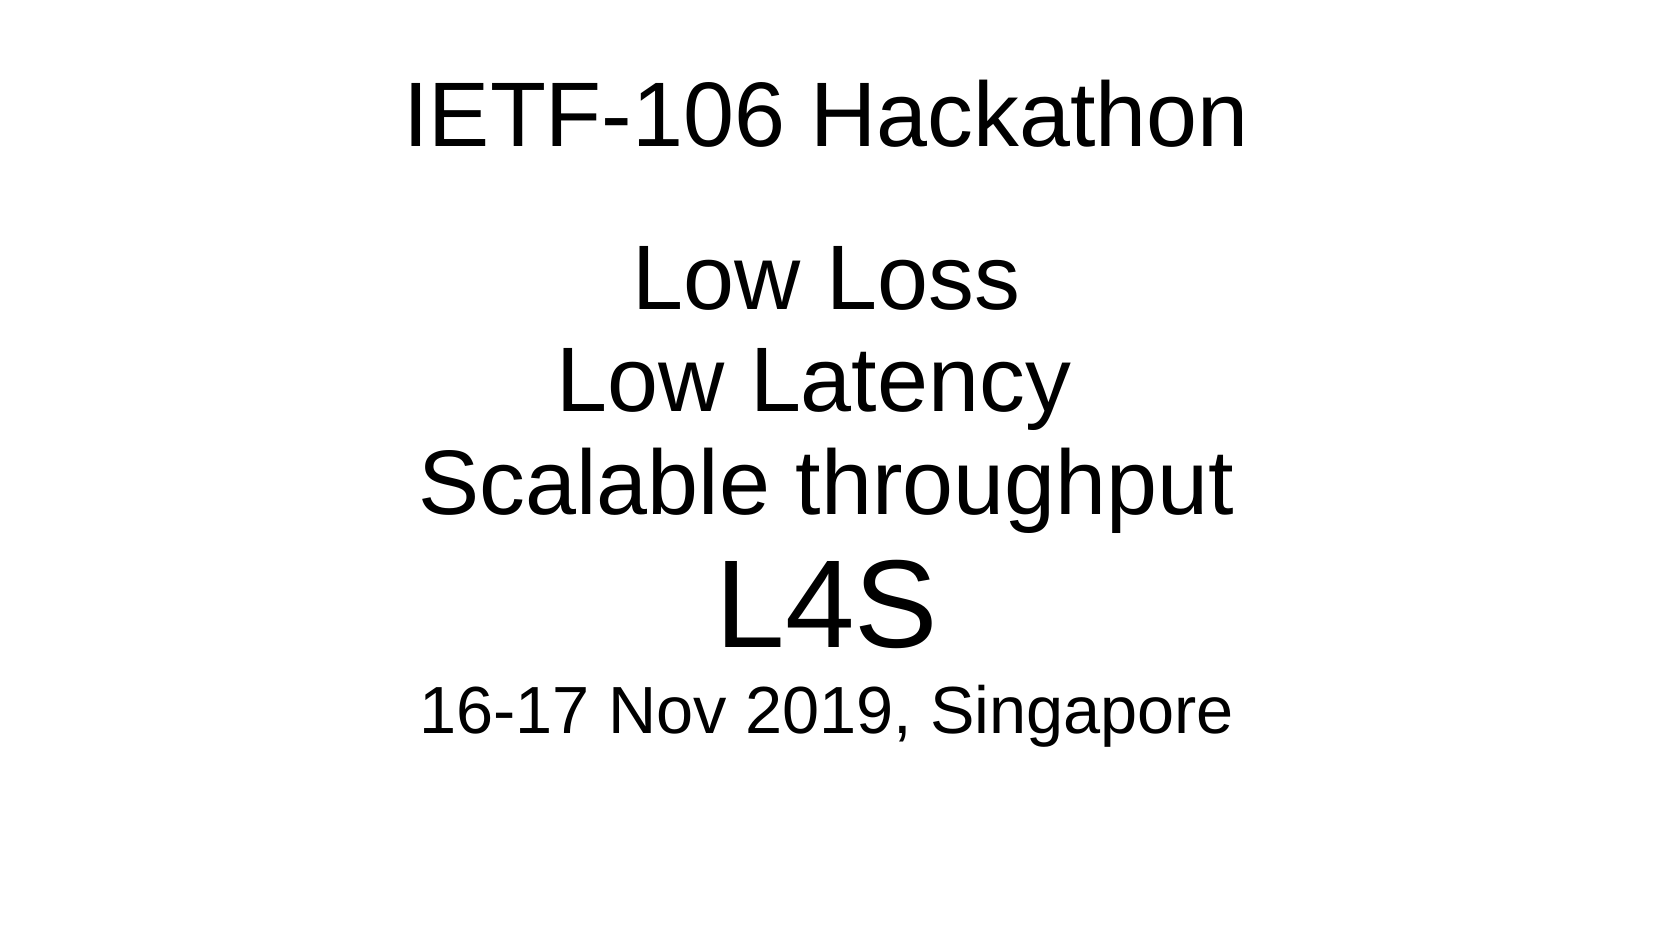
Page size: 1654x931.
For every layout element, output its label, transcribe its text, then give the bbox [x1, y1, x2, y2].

subtitle Low Loss Low Latency Scalable throughput L4S 16-17 Nov 2019, Singapore [82, 217, 1571, 757]
title IETF-106 Hackathon [82, 37, 1571, 193]
